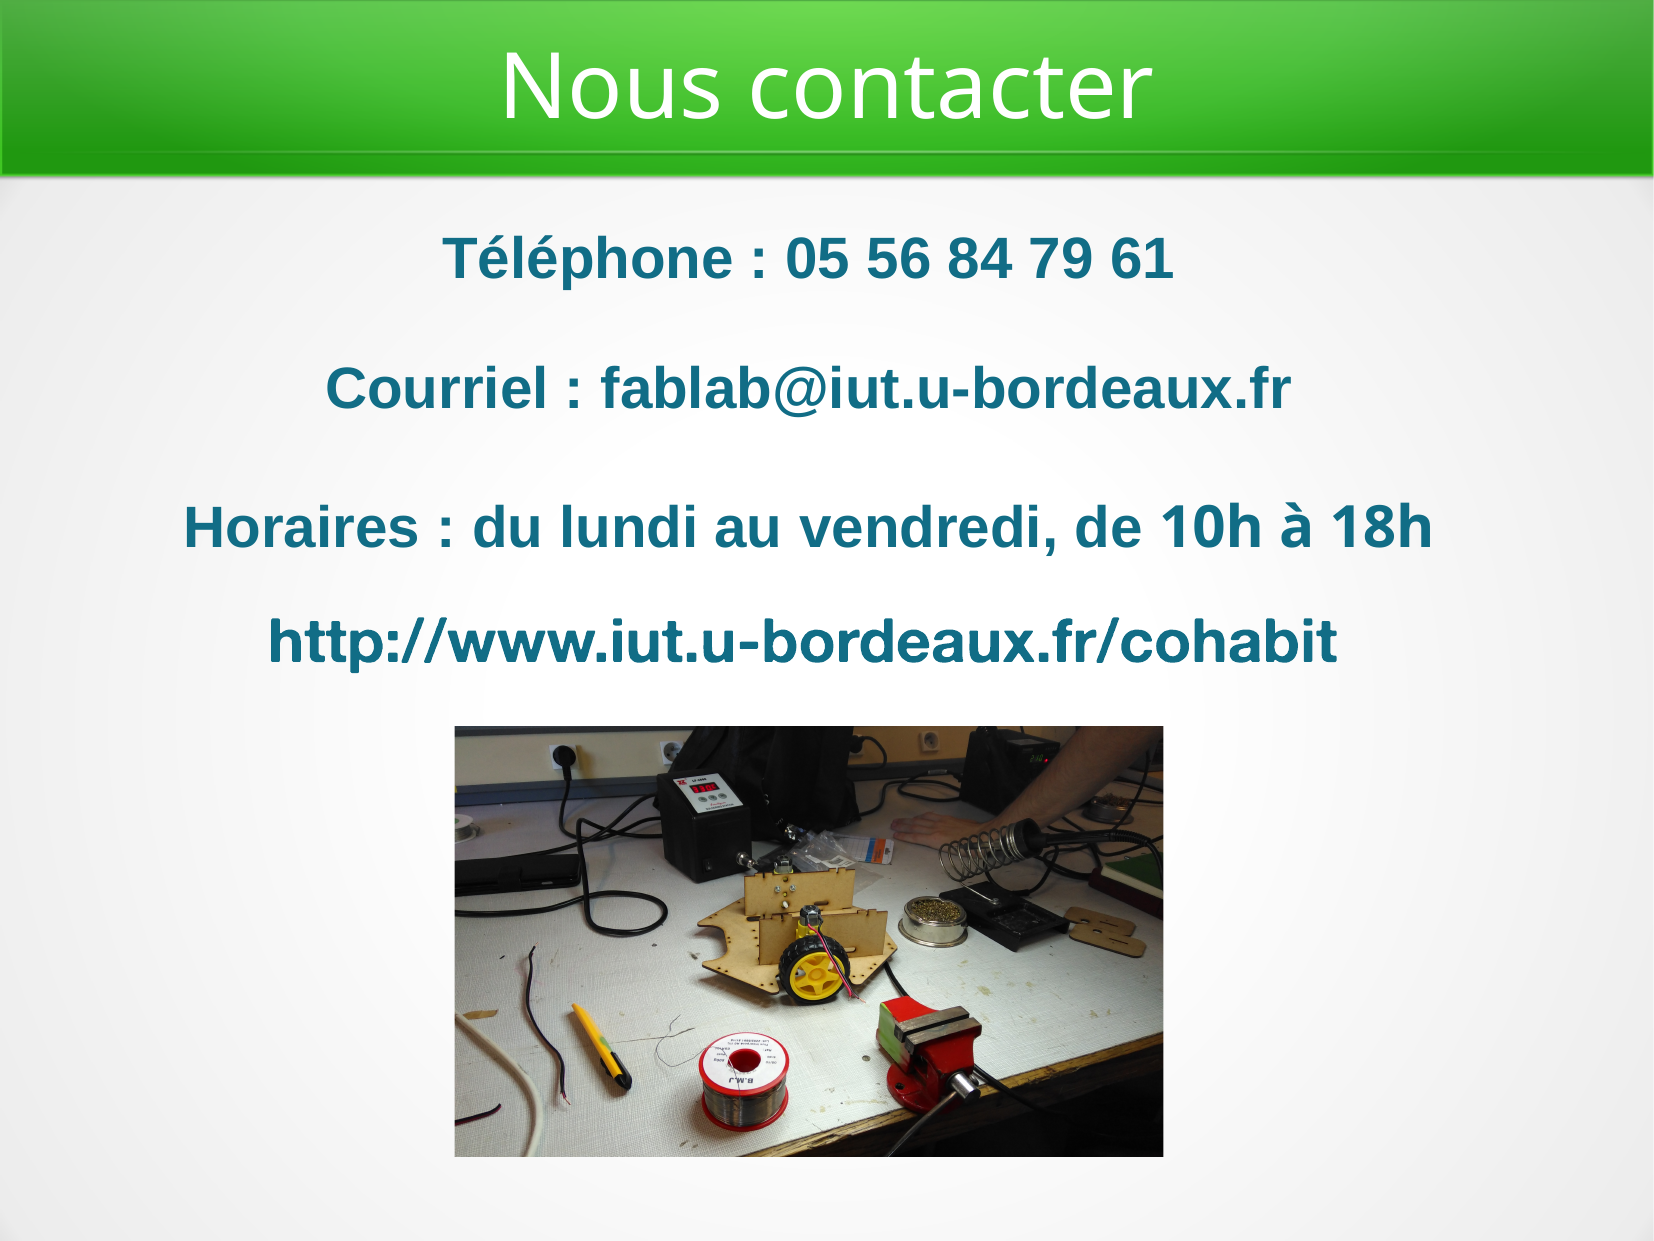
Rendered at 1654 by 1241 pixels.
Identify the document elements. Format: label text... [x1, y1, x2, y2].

text_box Téléphone : 05 56 84 79 61 Courriel : fablab@iut.u-bordeaux.fr Horaires : du lundi au vendredi, de 10h à 18h [106, 217, 1512, 632]
title Nous contacter [82, 11, 1571, 154]
picture [0, 0, 1654, 1241]
